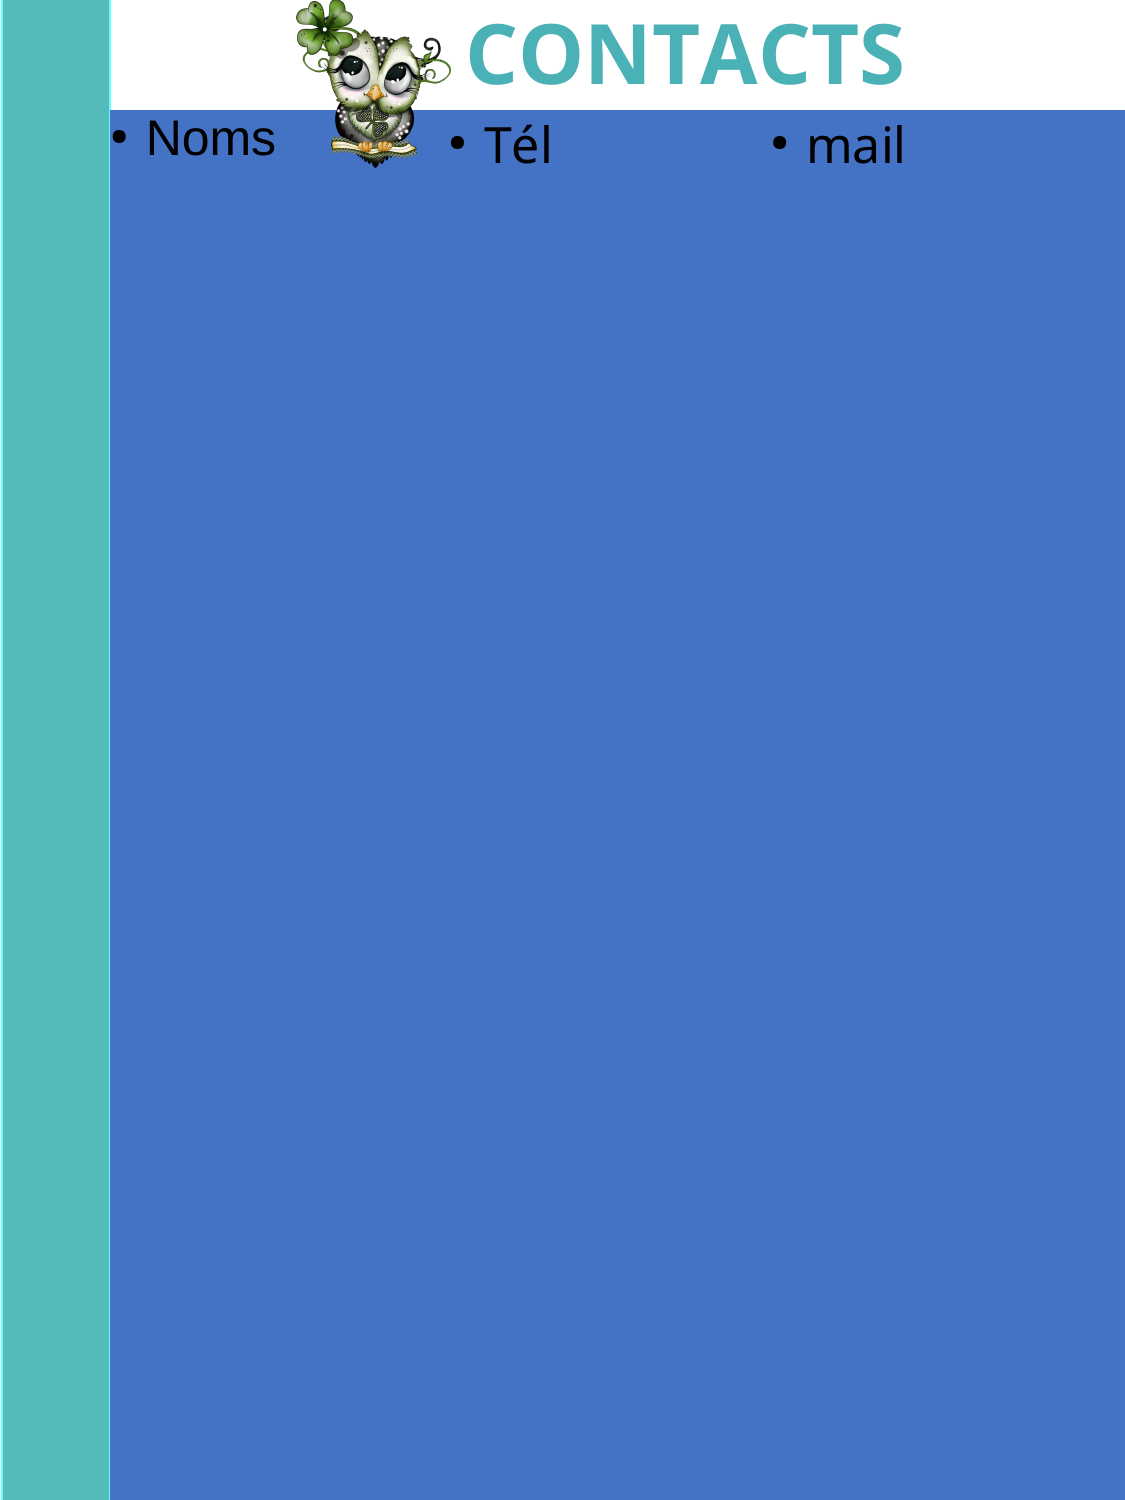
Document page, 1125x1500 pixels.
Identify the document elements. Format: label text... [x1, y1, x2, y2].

picture [296, 0, 451, 168]
table_cell [771, 1037, 1125, 1129]
table_cell [449, 666, 771, 759]
table_cell [110, 851, 449, 944]
table_cell [771, 203, 1125, 295]
table_cell [449, 573, 771, 666]
table_cell [110, 203, 449, 295]
table_header mail [771, 110, 1125, 203]
table_cell [449, 944, 771, 1037]
table_cell [110, 1407, 449, 1500]
table_cell [110, 666, 449, 759]
table_cell [771, 851, 1125, 944]
table_cell [110, 944, 449, 1037]
table_cell [110, 388, 449, 481]
table_cell [449, 388, 771, 481]
table_cell [771, 666, 1125, 759]
table_cell [449, 295, 771, 388]
table_cell [110, 295, 449, 388]
table_cell [110, 481, 449, 573]
text_box [2, 0, 110, 1500]
table_cell [110, 1315, 449, 1407]
table_cell [449, 203, 771, 295]
table_cell [110, 1222, 449, 1315]
table_cell [771, 1129, 1125, 1222]
table_cell [449, 1407, 771, 1500]
table_cell [771, 1222, 1125, 1315]
table_cell [110, 1037, 449, 1129]
table_cell [771, 481, 1125, 573]
table_cell [771, 573, 1125, 666]
table_cell [110, 1129, 449, 1222]
table_cell [110, 759, 449, 851]
table_cell [449, 481, 771, 573]
table_cell [771, 388, 1125, 481]
table_cell [110, 573, 449, 666]
table_cell [449, 1315, 771, 1407]
table_cell [771, 759, 1125, 851]
table_cell [449, 1037, 771, 1129]
table_cell [771, 944, 1125, 1037]
table_header Noms [110, 110, 449, 203]
table_cell [771, 1407, 1125, 1500]
table_cell [449, 1129, 771, 1222]
table_cell [449, 1222, 771, 1315]
table_header Tél [449, 110, 771, 203]
table_cell [771, 1315, 1125, 1407]
table_cell [449, 759, 771, 851]
text_box CONTACTS [451, 0, 920, 109]
table_cell [771, 295, 1125, 388]
table_cell [449, 851, 771, 944]
